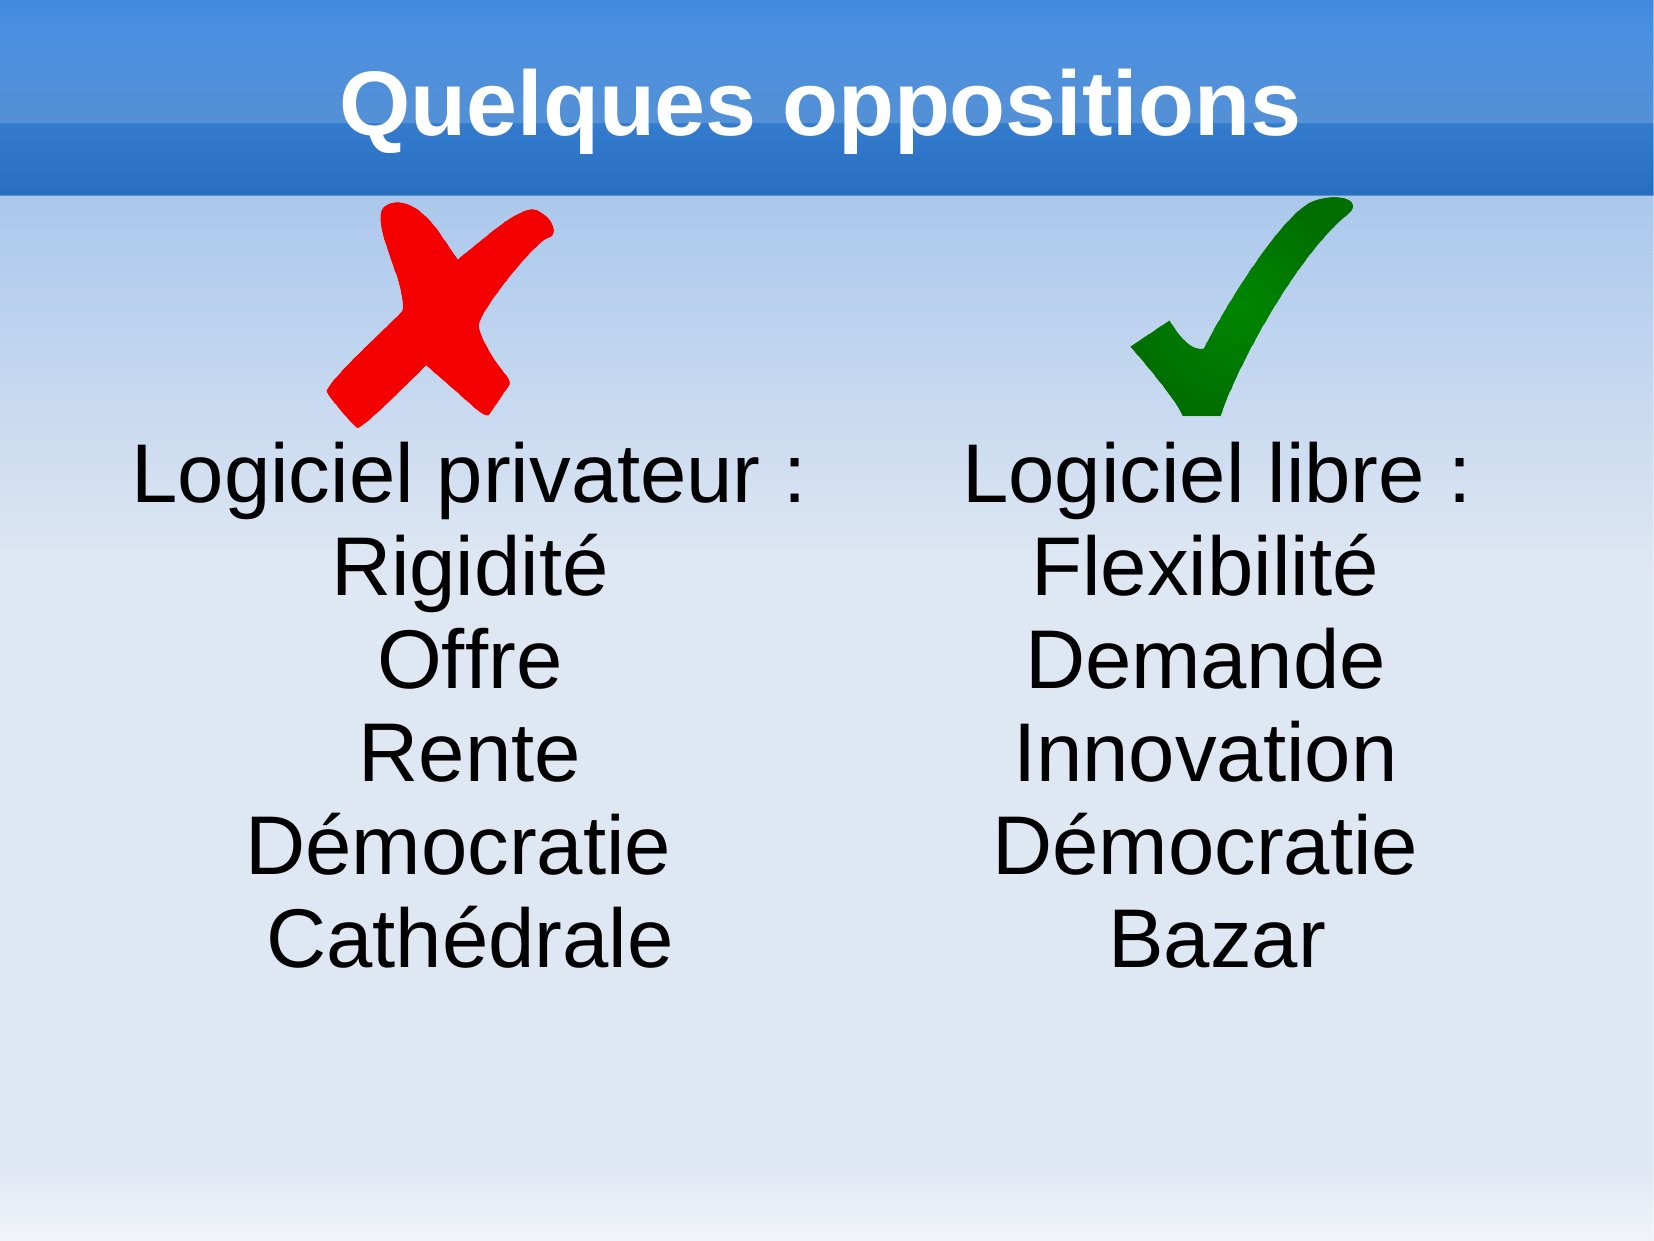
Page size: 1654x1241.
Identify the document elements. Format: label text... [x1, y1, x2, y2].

text_box Logiciel libre : Flexibilité Demande Innovation Démocratie Bazar [841, 419, 1563, 1157]
title Quelques oppositions [76, 0, 1565, 208]
text_box Logiciel privateur : Rigidité Offre Rente Démocratie Cathédrale [79, 419, 831, 1185]
picture [0, 0, 1654, 1241]
